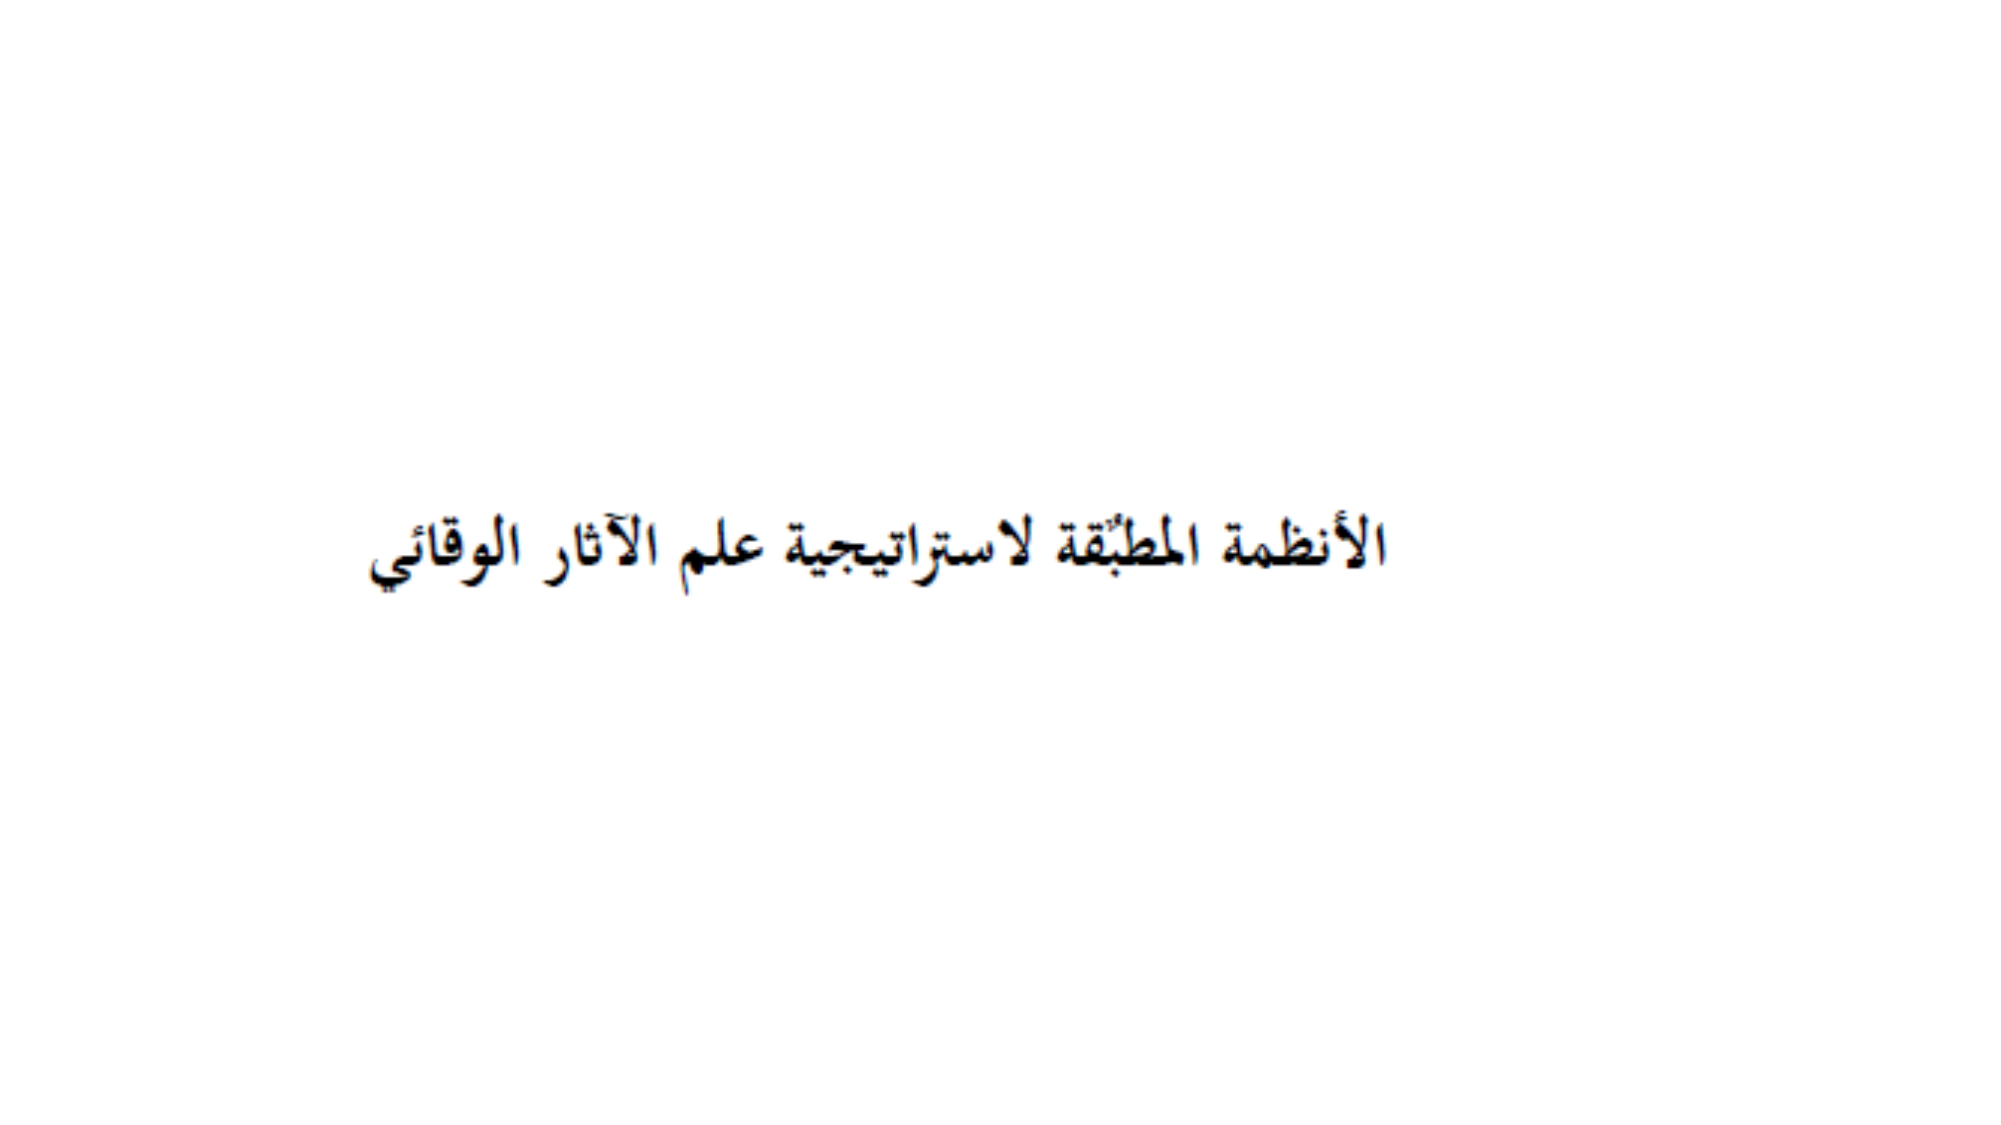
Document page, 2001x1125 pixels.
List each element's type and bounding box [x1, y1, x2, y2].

picture [367, 472, 1408, 621]
